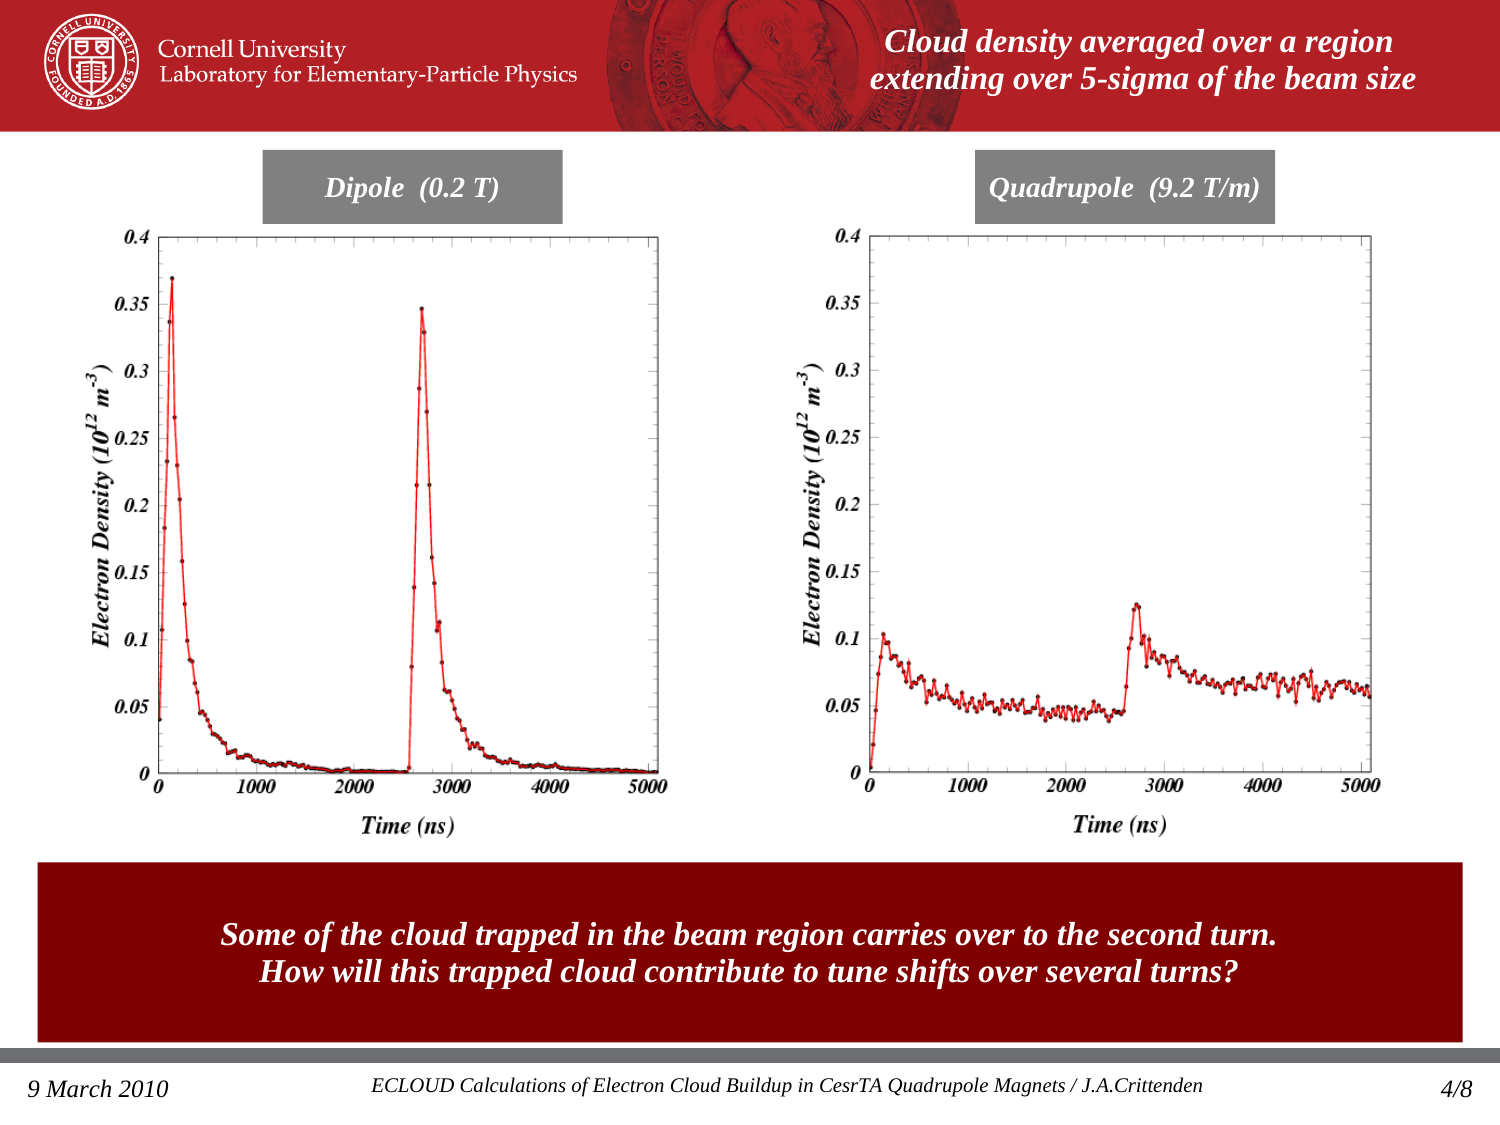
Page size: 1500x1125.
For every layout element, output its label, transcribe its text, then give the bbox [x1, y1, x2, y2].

picture [75, 224, 676, 843]
picture [787, 224, 1388, 843]
text_box Dipole (0.2 T) [262, 149, 563, 224]
text_box Cloud density averaged over a region extending over 5-sigma of the beam size [787, 15, 1500, 113]
text_box Quadrupole (9.2 T/m) [975, 149, 1276, 224]
text_box Some of the cloud trapped in the beam region carries over to the second turn. How will this trapped cloud contribute to tune shifts over several turns? [37, 862, 1463, 1043]
picture [0, 0, 1500, 132]
